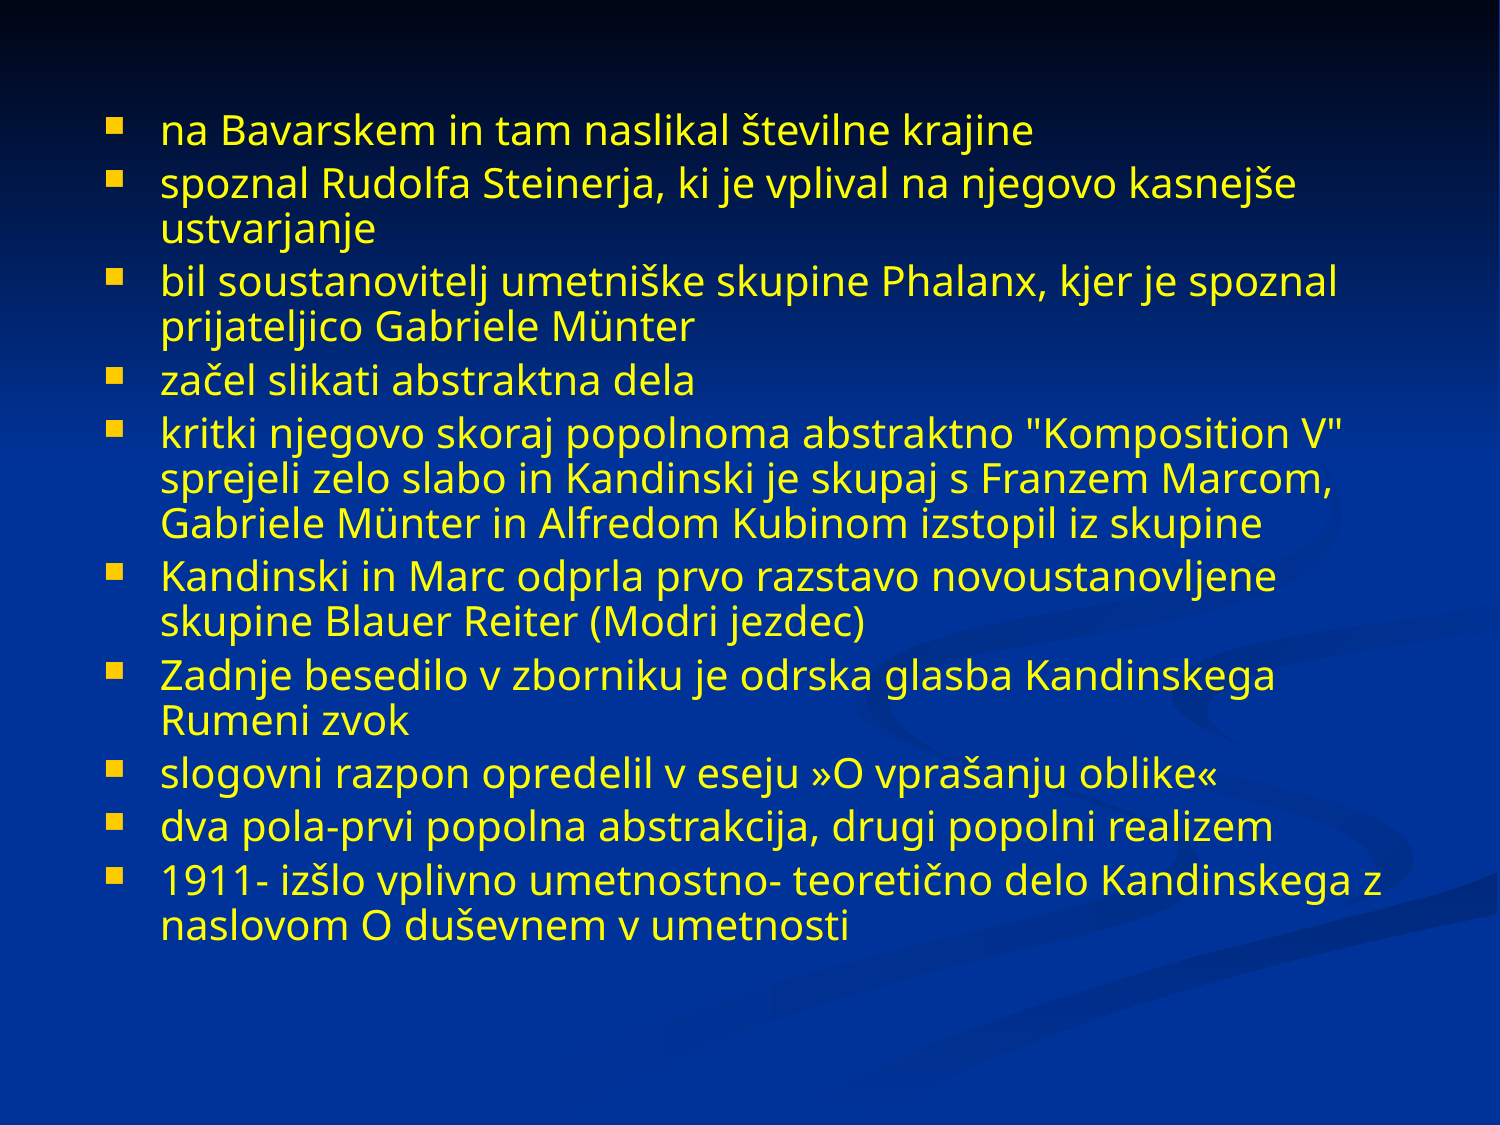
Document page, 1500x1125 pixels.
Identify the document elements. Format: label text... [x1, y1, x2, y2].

list na Bavarskem in tam naslikal številne krajine spoznal Rudolfa Steinerja, ki je vplival na njegovo kasnejše ustvarjanje bil soustanovitelj umetniške skupine Phalanx, kjer je spoznal prijateljico Gabriele Münter začel slikati abstraktna dela kritki njegovo skoraj popolnoma abstraktno "Komposition V" sprejeli zelo slabo in Kandinski je skupaj s Franzem Marcom, Gabriele Münter in Alfredom Kubinom izstopil iz skupine Kandinski in Marc odprla prvo razstavo novoustanovljene skupine Blauer Reiter (Modri jezdec) Zadnje besedilo v zborniku je odrska glasba Kandinskega Rumeni zvok slogovni razpon opredelil v eseju »O vprašanju oblike« dva pola-prvi popolna abstrakcija, drugi popolni realizem 1911- izšlo vplivno umetnostno- teoretično delo Kandinskega z naslovom O duševnem v umetnosti [88, 101, 1439, 1053]
